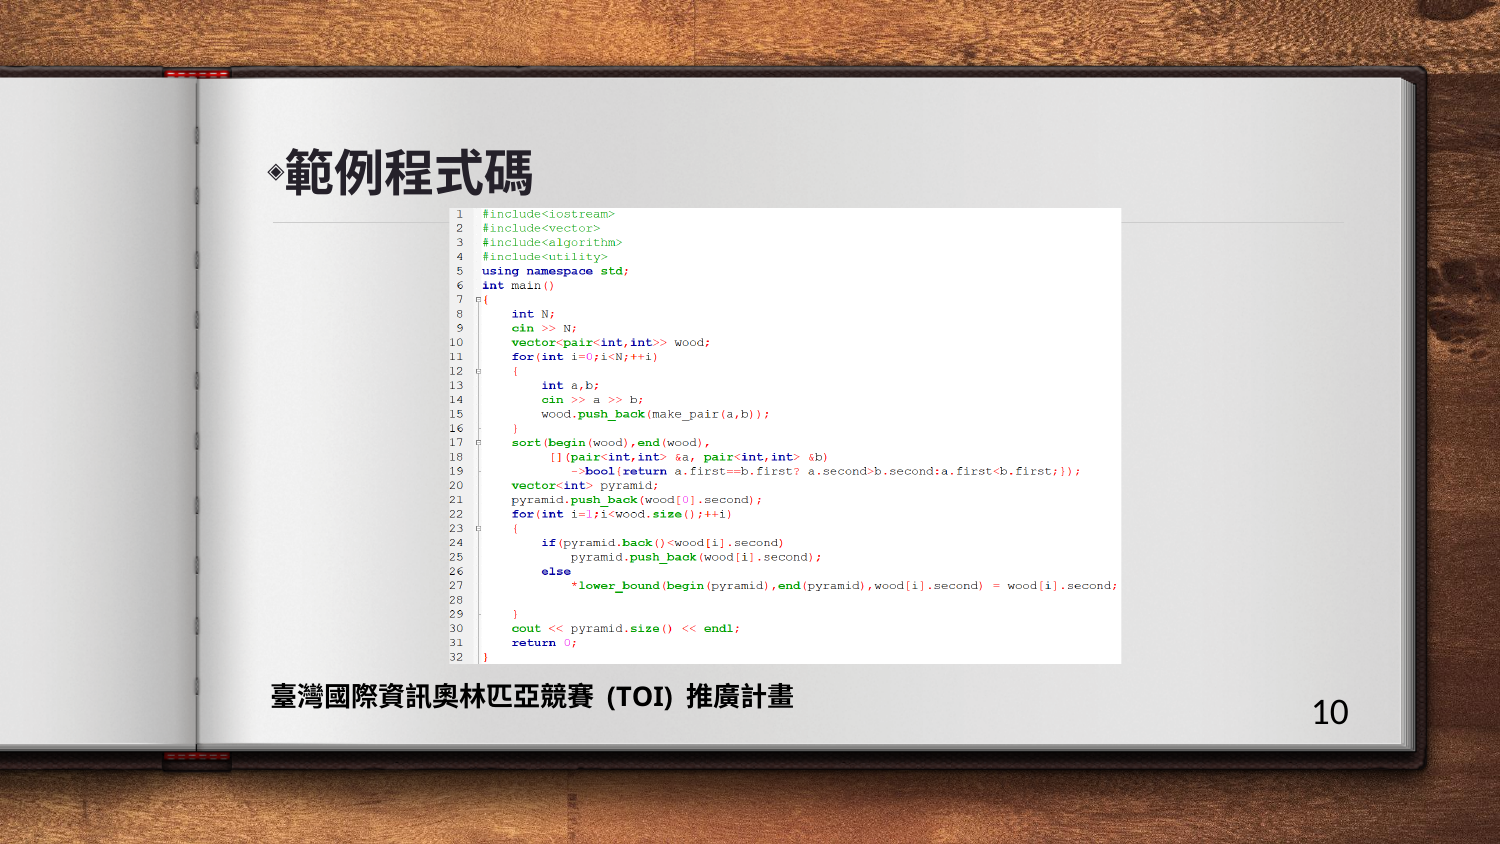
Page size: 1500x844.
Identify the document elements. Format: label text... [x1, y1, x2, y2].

list 範例程式碼 [252, 126, 1194, 226]
text_box [1295, 672, 1386, 737]
chart [449, 208, 1122, 664]
